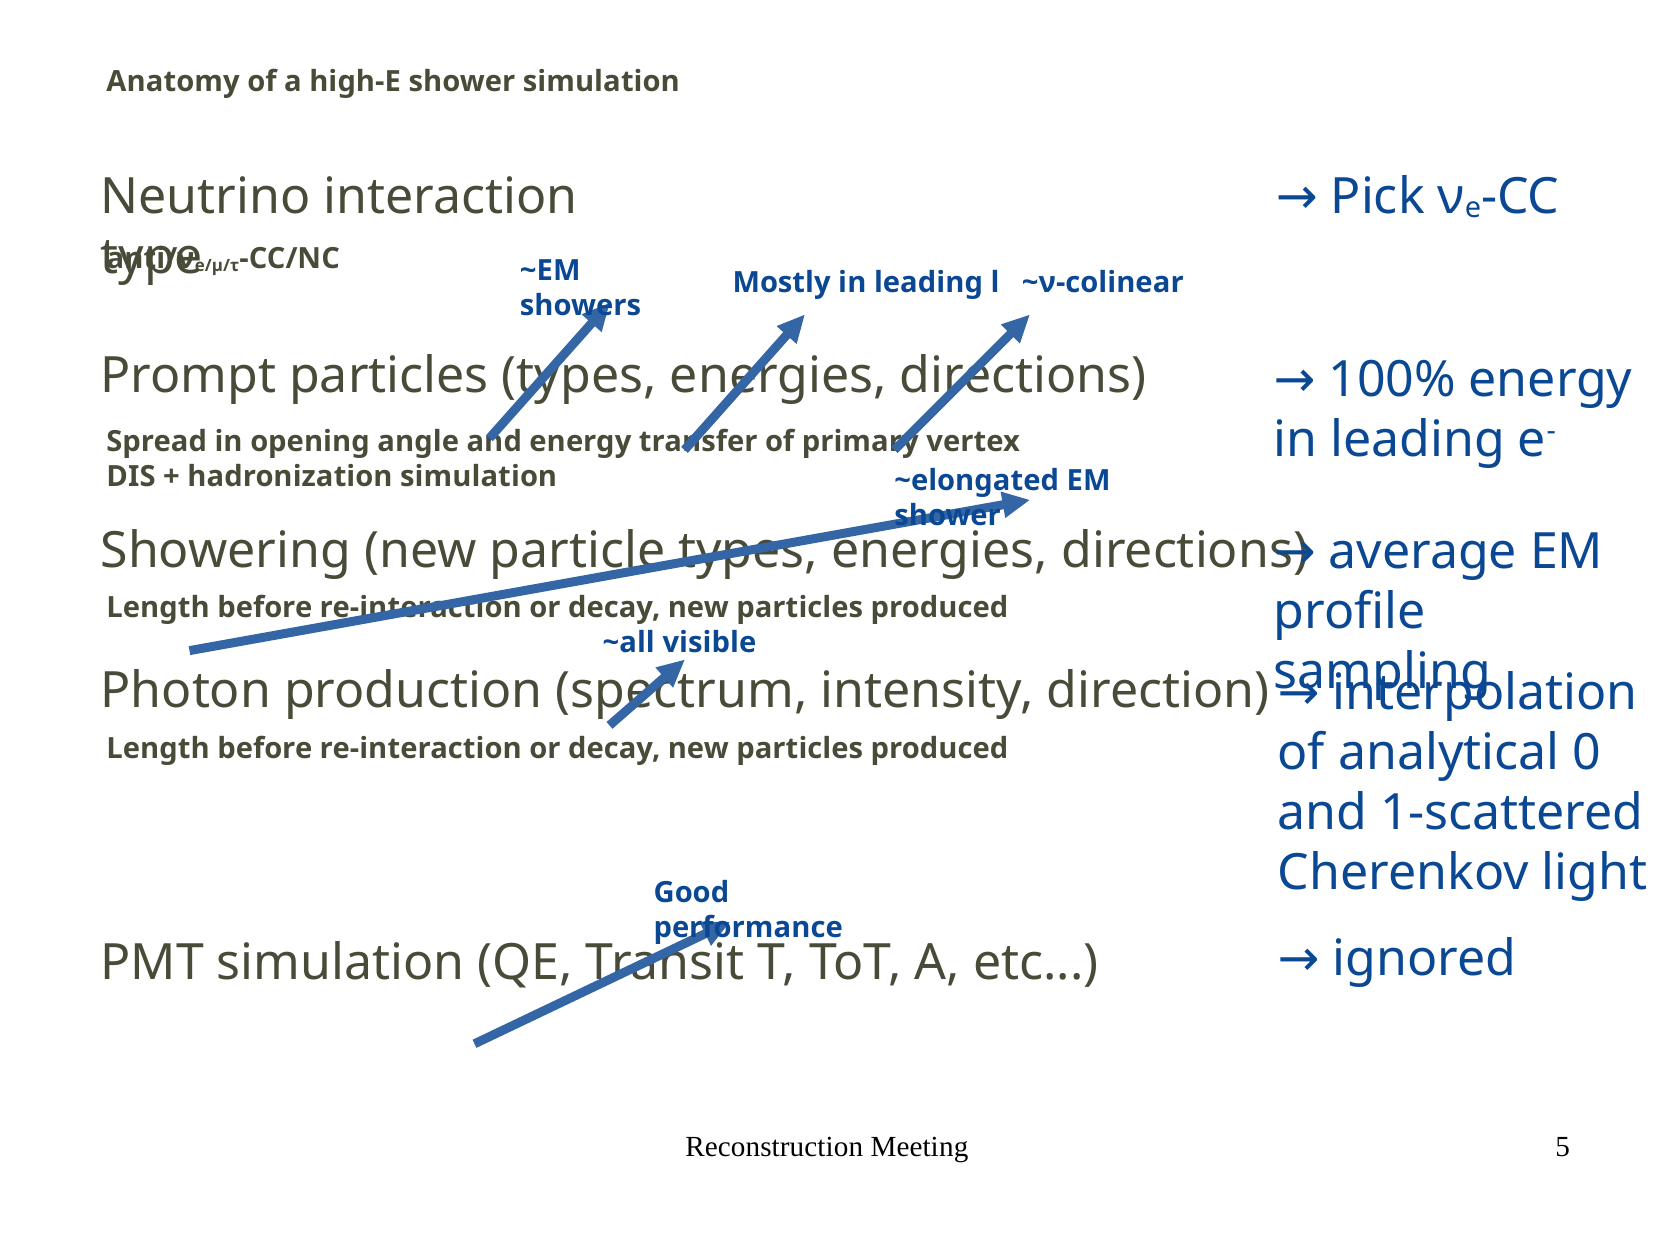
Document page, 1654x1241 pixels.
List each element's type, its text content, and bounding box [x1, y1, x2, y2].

text_box ~EM showers [505, 244, 709, 329]
text_box Anatomy of a high-E shower simulation [91, 55, 781, 105]
text_box PMT simulation (QE, Transit T, ToT, A, etc...) [85, 922, 1390, 997]
text_box Length before re-interaction or decay, new particles produced [91, 722, 1120, 773]
text_box ~ν-colinear [1007, 255, 1315, 306]
text_box Prompt particles (types, energies, directions) [85, 215, 1390, 411]
text_box Neutrino interaction type [85, 156, 700, 292]
text_box ~all visible [587, 616, 791, 666]
text_box Good performance [638, 866, 935, 952]
text_box Spread in opening angle and energy transfer of primary vertex DIS + hadronization simulation [91, 415, 1120, 501]
text_box Showering (new particle types, energies, directions) [85, 150, 1390, 215]
text_box → ignored [1263, 918, 1653, 994]
text_box Length before re-interaction or decay, new particles produced [91, 580, 1120, 631]
text_box Showering (new particle types, energies, directions) [85, 411, 1390, 586]
text_box Mostly in leading l [717, 255, 1007, 306]
text_box Photon production (spectrum, intensity, direction) [85, 650, 1263, 726]
text_box ~elongated EM shower [879, 454, 1233, 539]
text_box → 100% energy in leading e- [1258, 339, 1653, 475]
text_box → average EM profile sampling [1258, 510, 1653, 706]
text_box → Pick νe-CC [1261, 156, 1653, 232]
text_box → interpolation of analytical 0 and 1-scattered Cherenkov light [1263, 652, 1653, 908]
